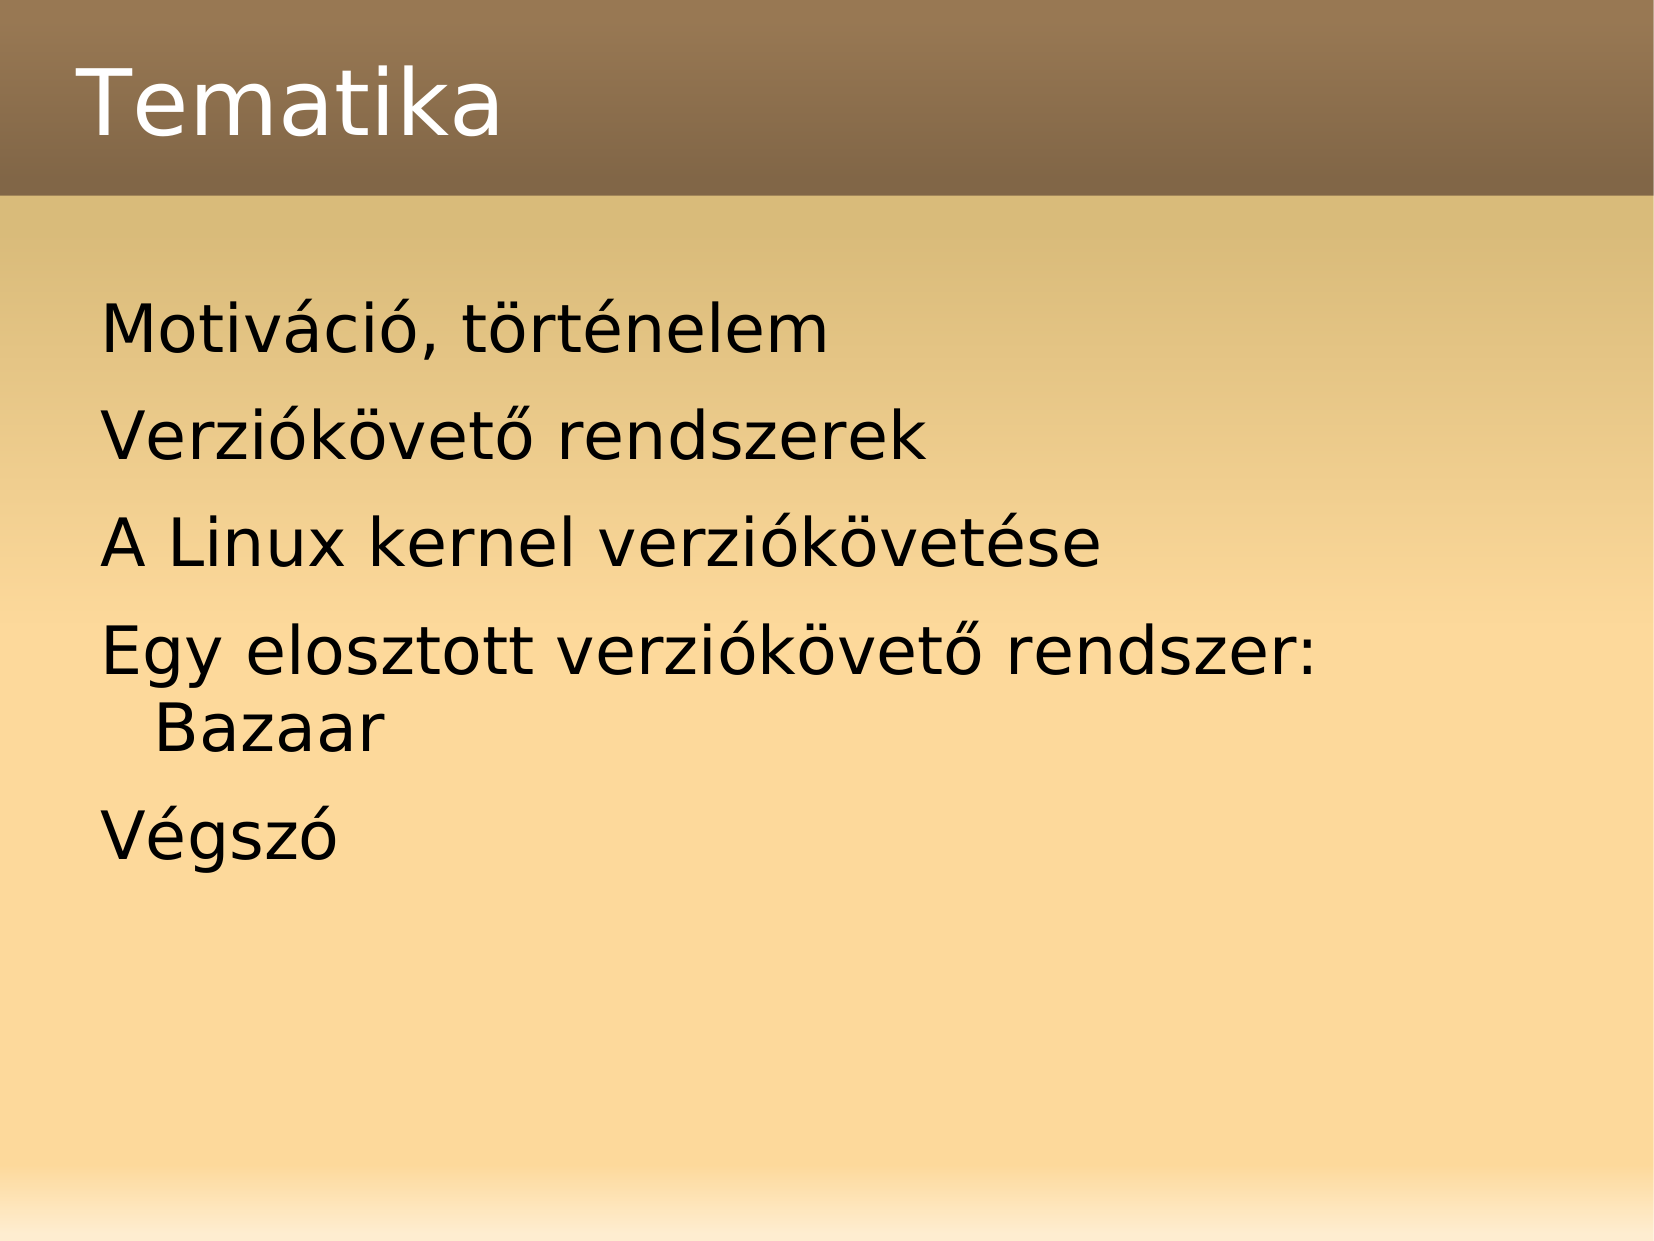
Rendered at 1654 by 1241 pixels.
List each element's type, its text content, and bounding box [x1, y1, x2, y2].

list Motiváció, történelem Verziókövető rendszerek A Linux kernel verziókövetése Egy elosztott verziókövető rendszer: Bazaar Végszó [82, 290, 1571, 1094]
picture [0, 0, 1654, 1241]
title Tematika [76, 7, 1565, 200]
